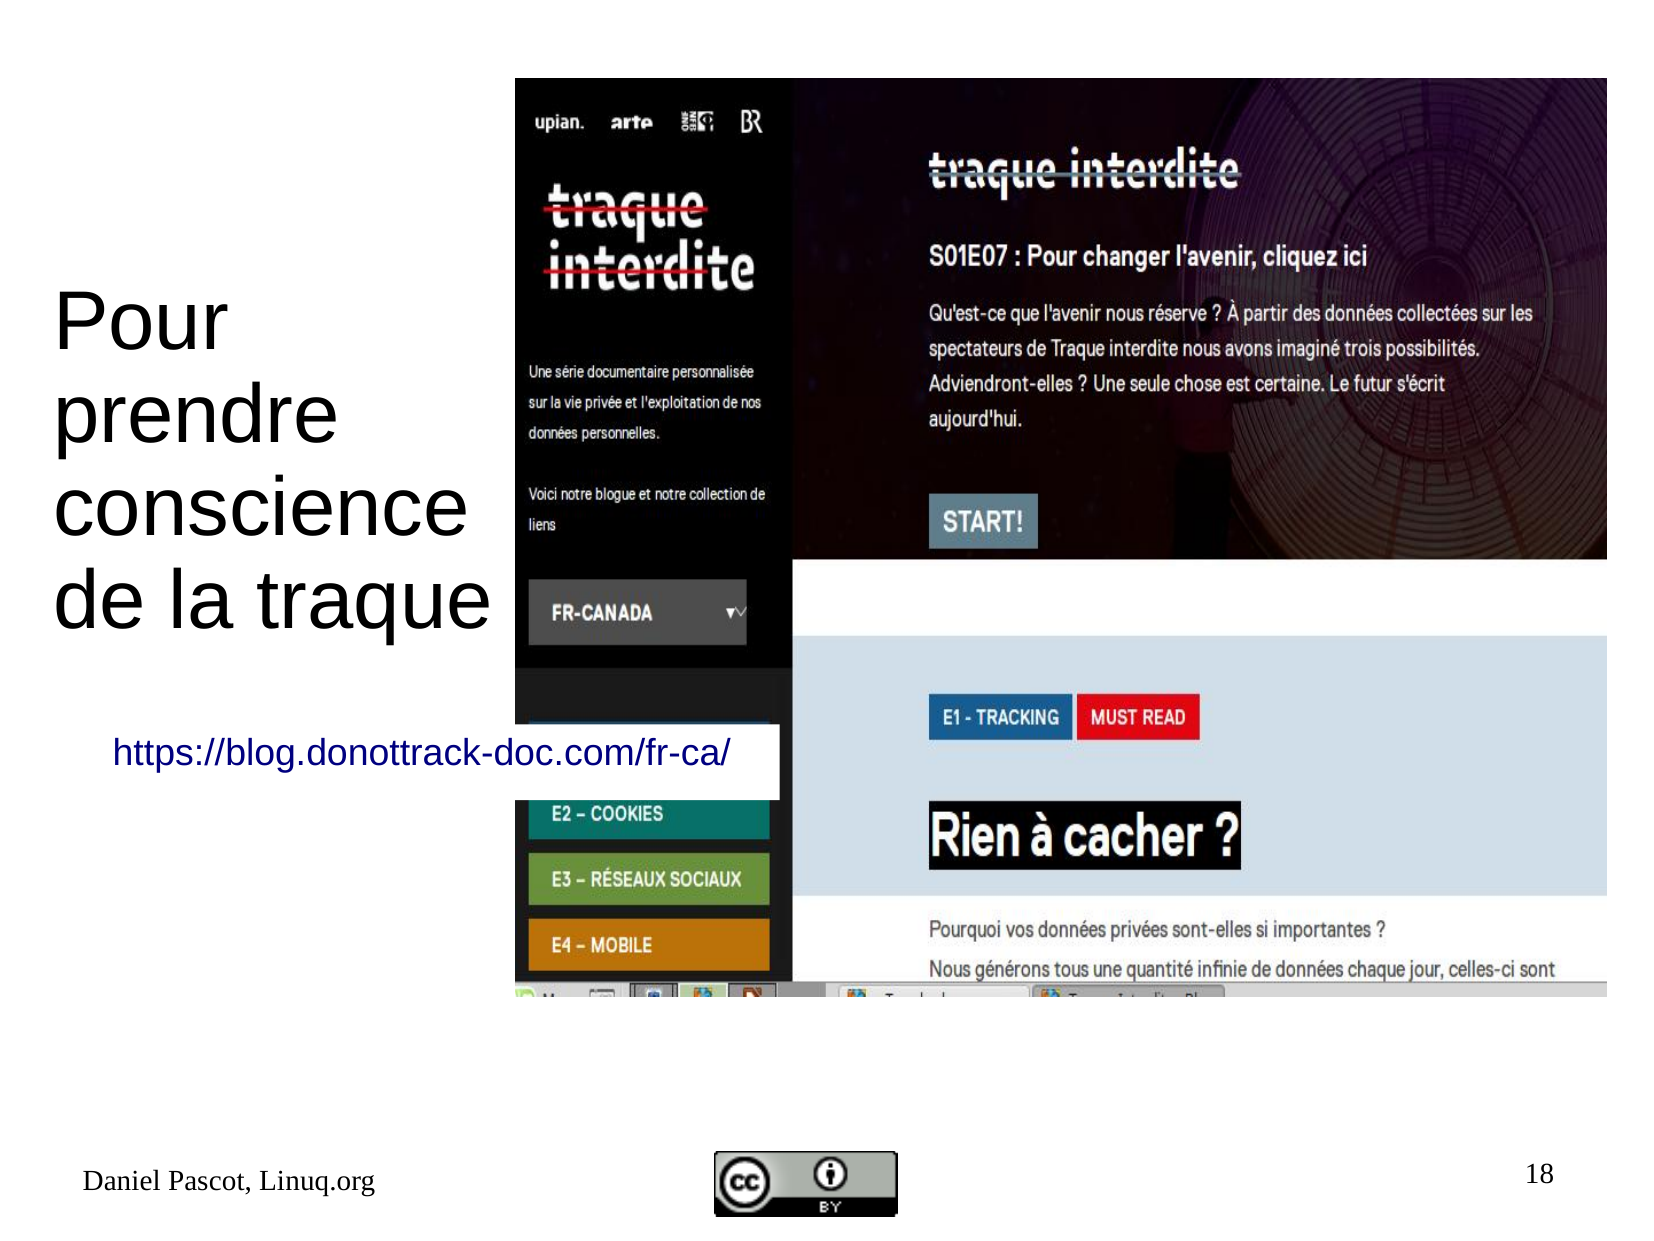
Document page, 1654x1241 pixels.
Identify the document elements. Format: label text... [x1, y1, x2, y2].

title Pour prendre conscience de la traque [53, 150, 502, 771]
text_box https://blog.donottrack-doc.com/fr-ca/ [97, 724, 780, 801]
picture [515, 78, 1607, 997]
picture [714, 1151, 898, 1217]
